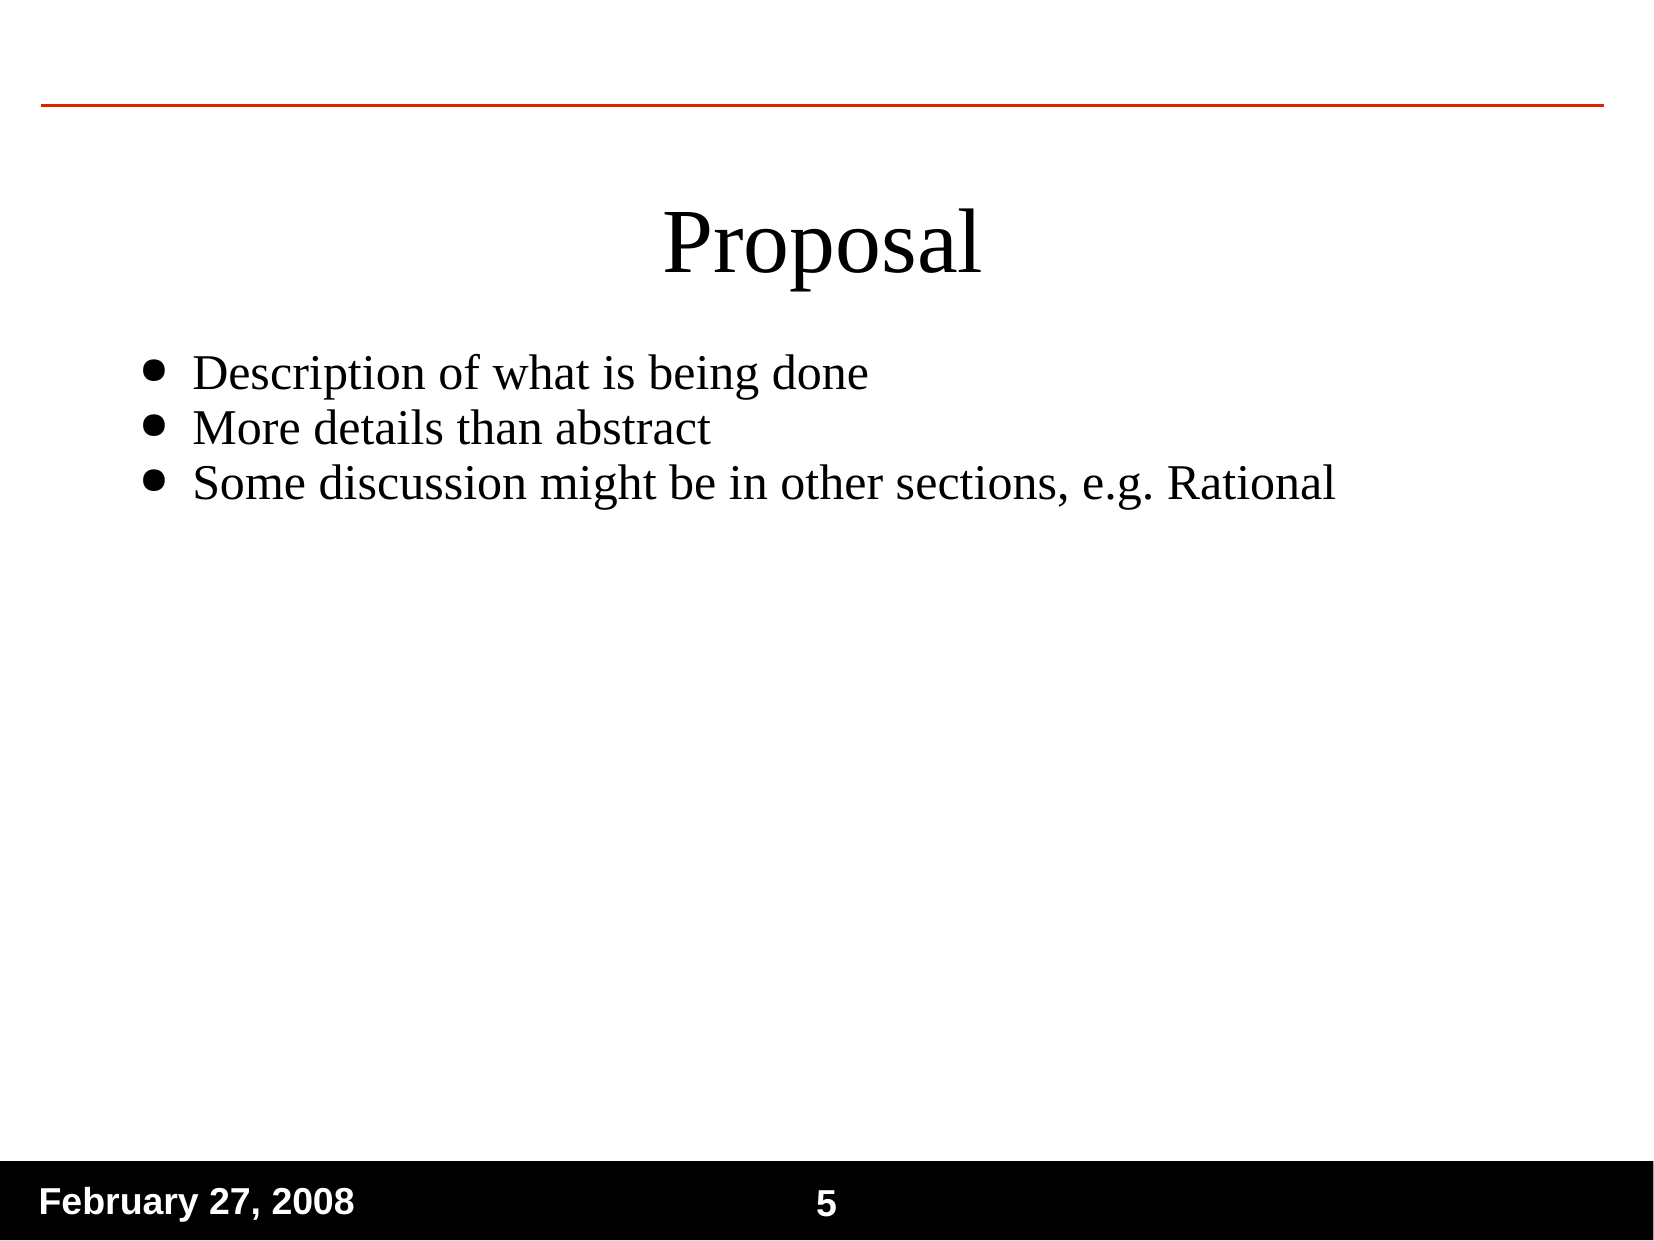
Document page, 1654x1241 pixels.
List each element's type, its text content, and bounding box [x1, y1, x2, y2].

title Proposal [117, 137, 1530, 346]
list Description of what is being done More details than abstract Some discussion might be in other sections, e.g. Rational [121, 344, 1534, 1127]
